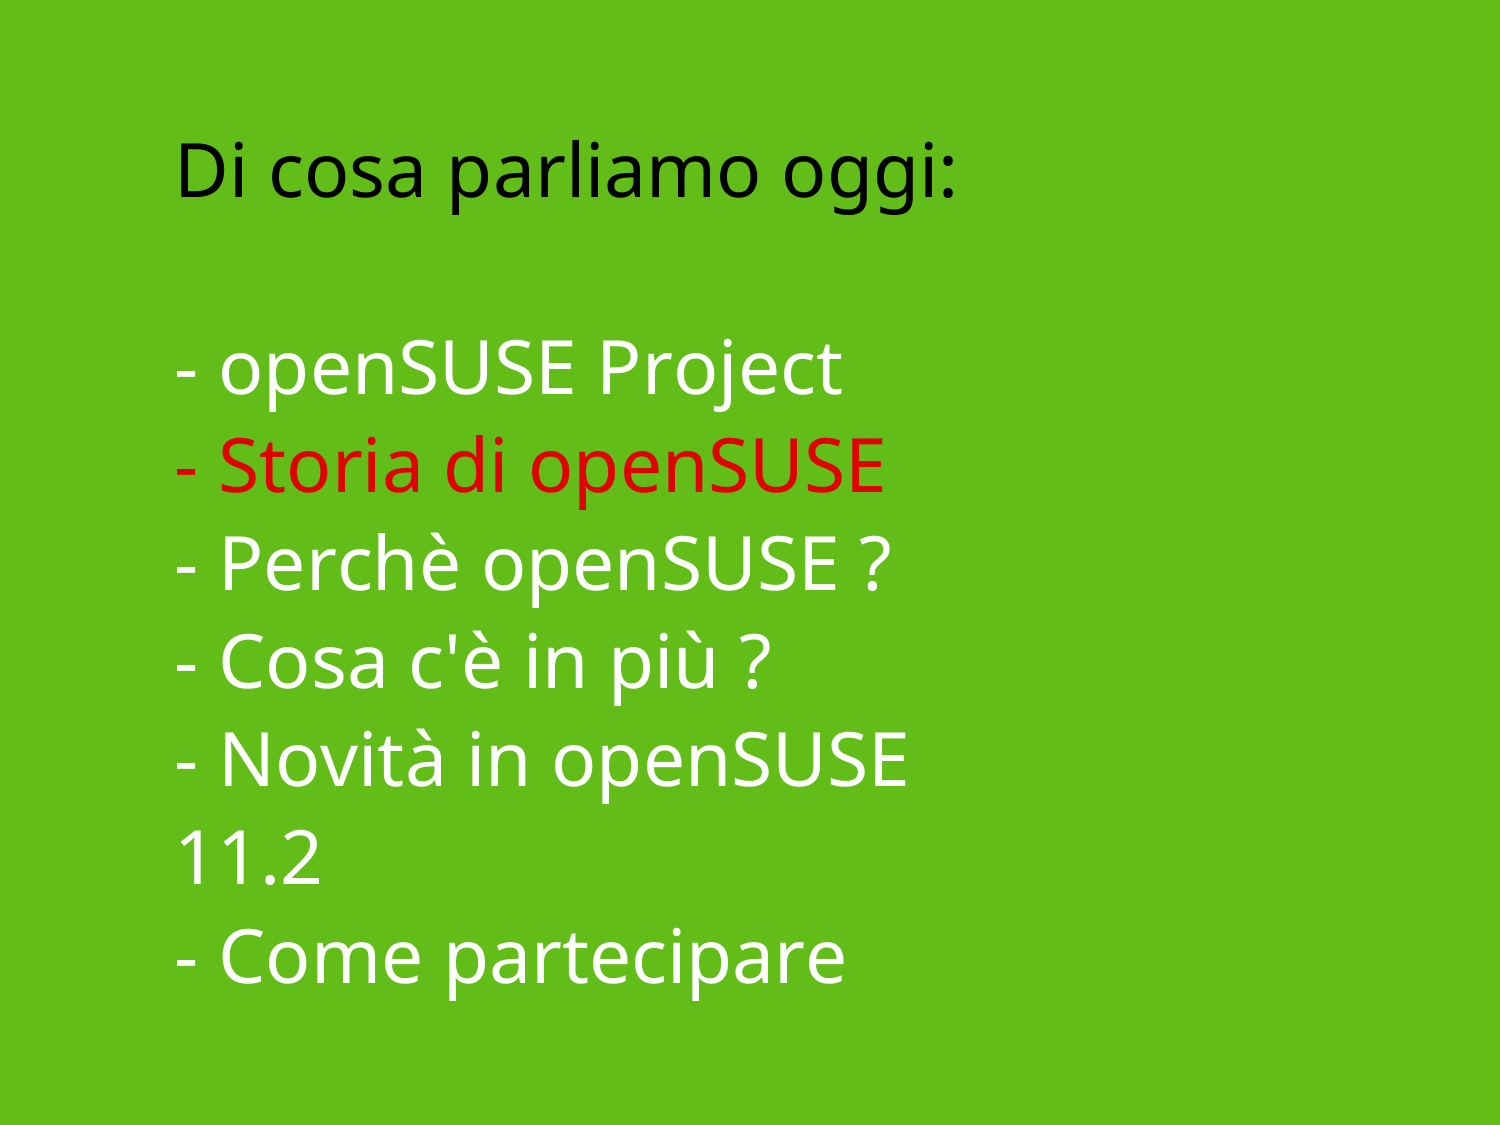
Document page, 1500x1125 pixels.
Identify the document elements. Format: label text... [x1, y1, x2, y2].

title Di cosa parliamo oggi: - openSUSE Project - Storia di openSUSE - Perchè openSUSE ? - Cosa c'è in più ? - Novità in openSUSE 11.2 - Come partecipare [66, 59, 975, 1063]
